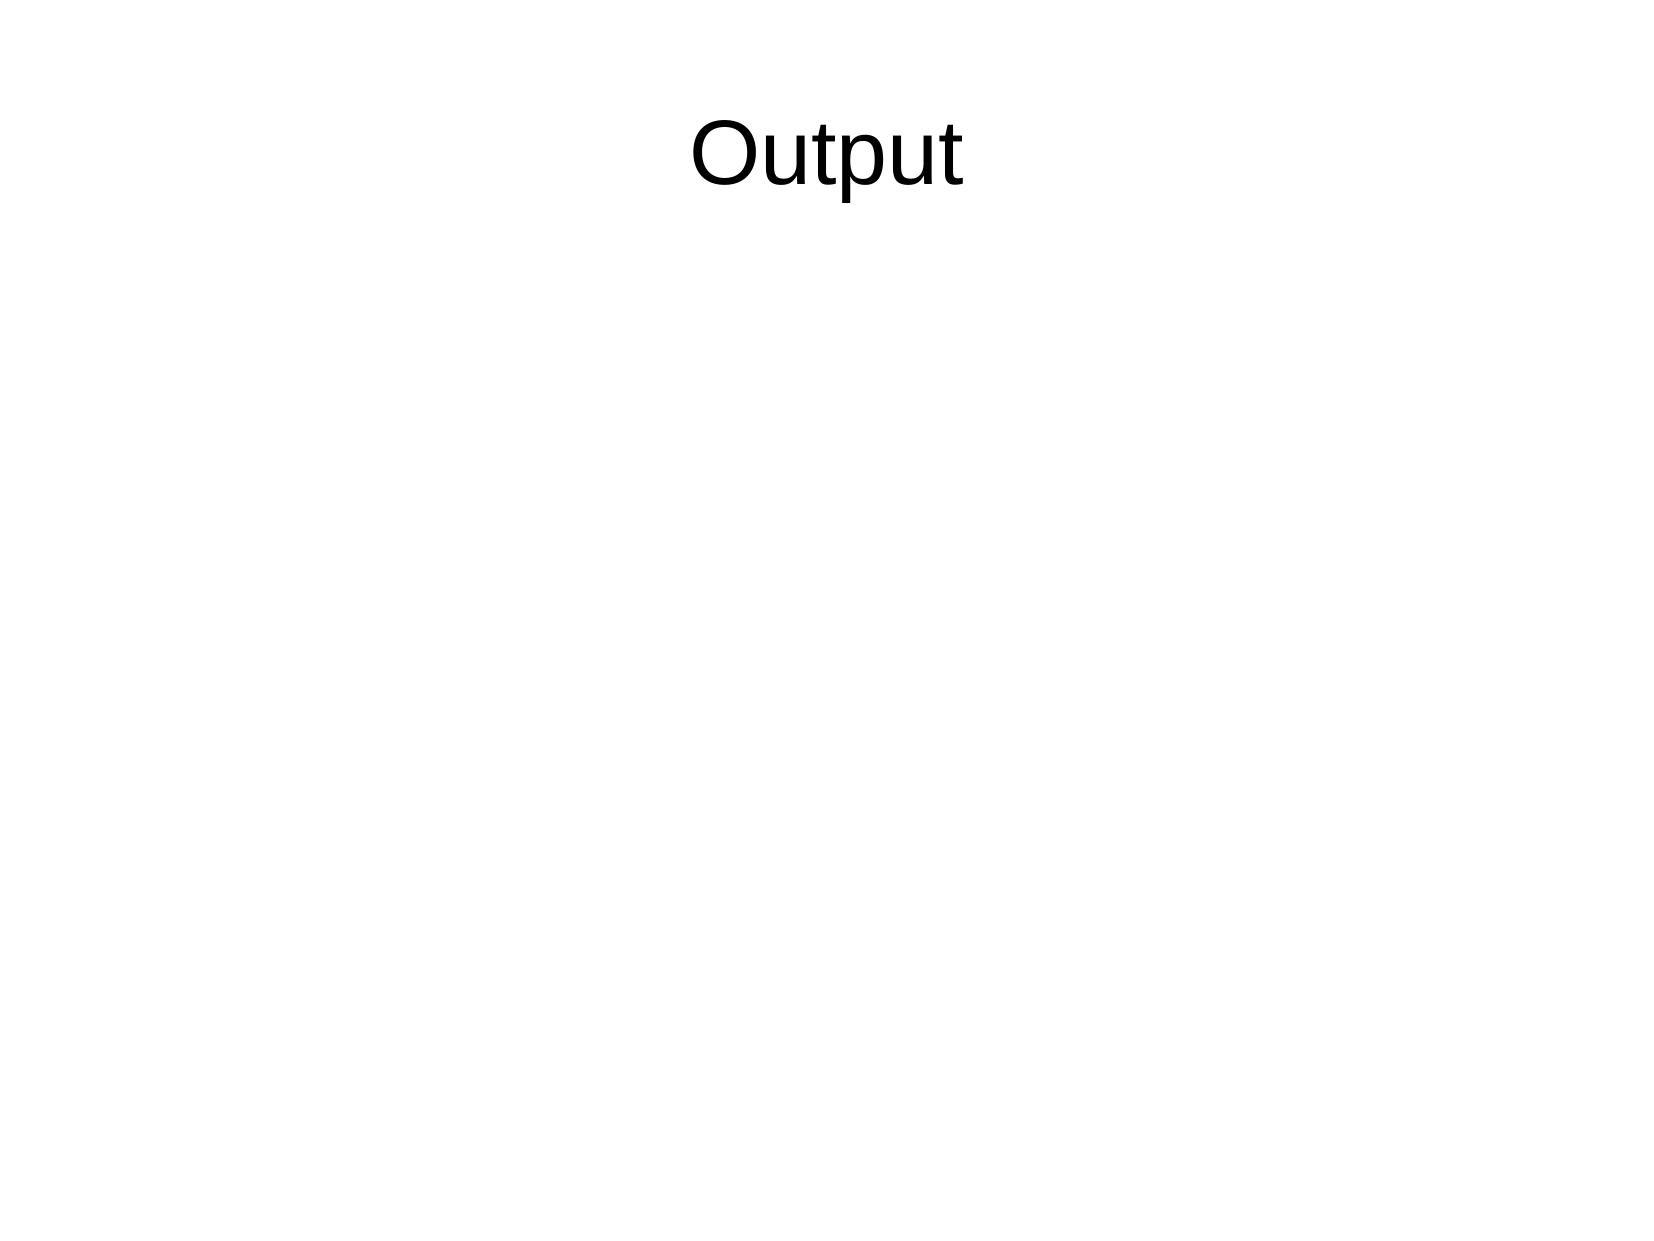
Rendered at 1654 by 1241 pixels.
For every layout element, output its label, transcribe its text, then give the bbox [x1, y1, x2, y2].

title Output [82, 56, 1571, 250]
